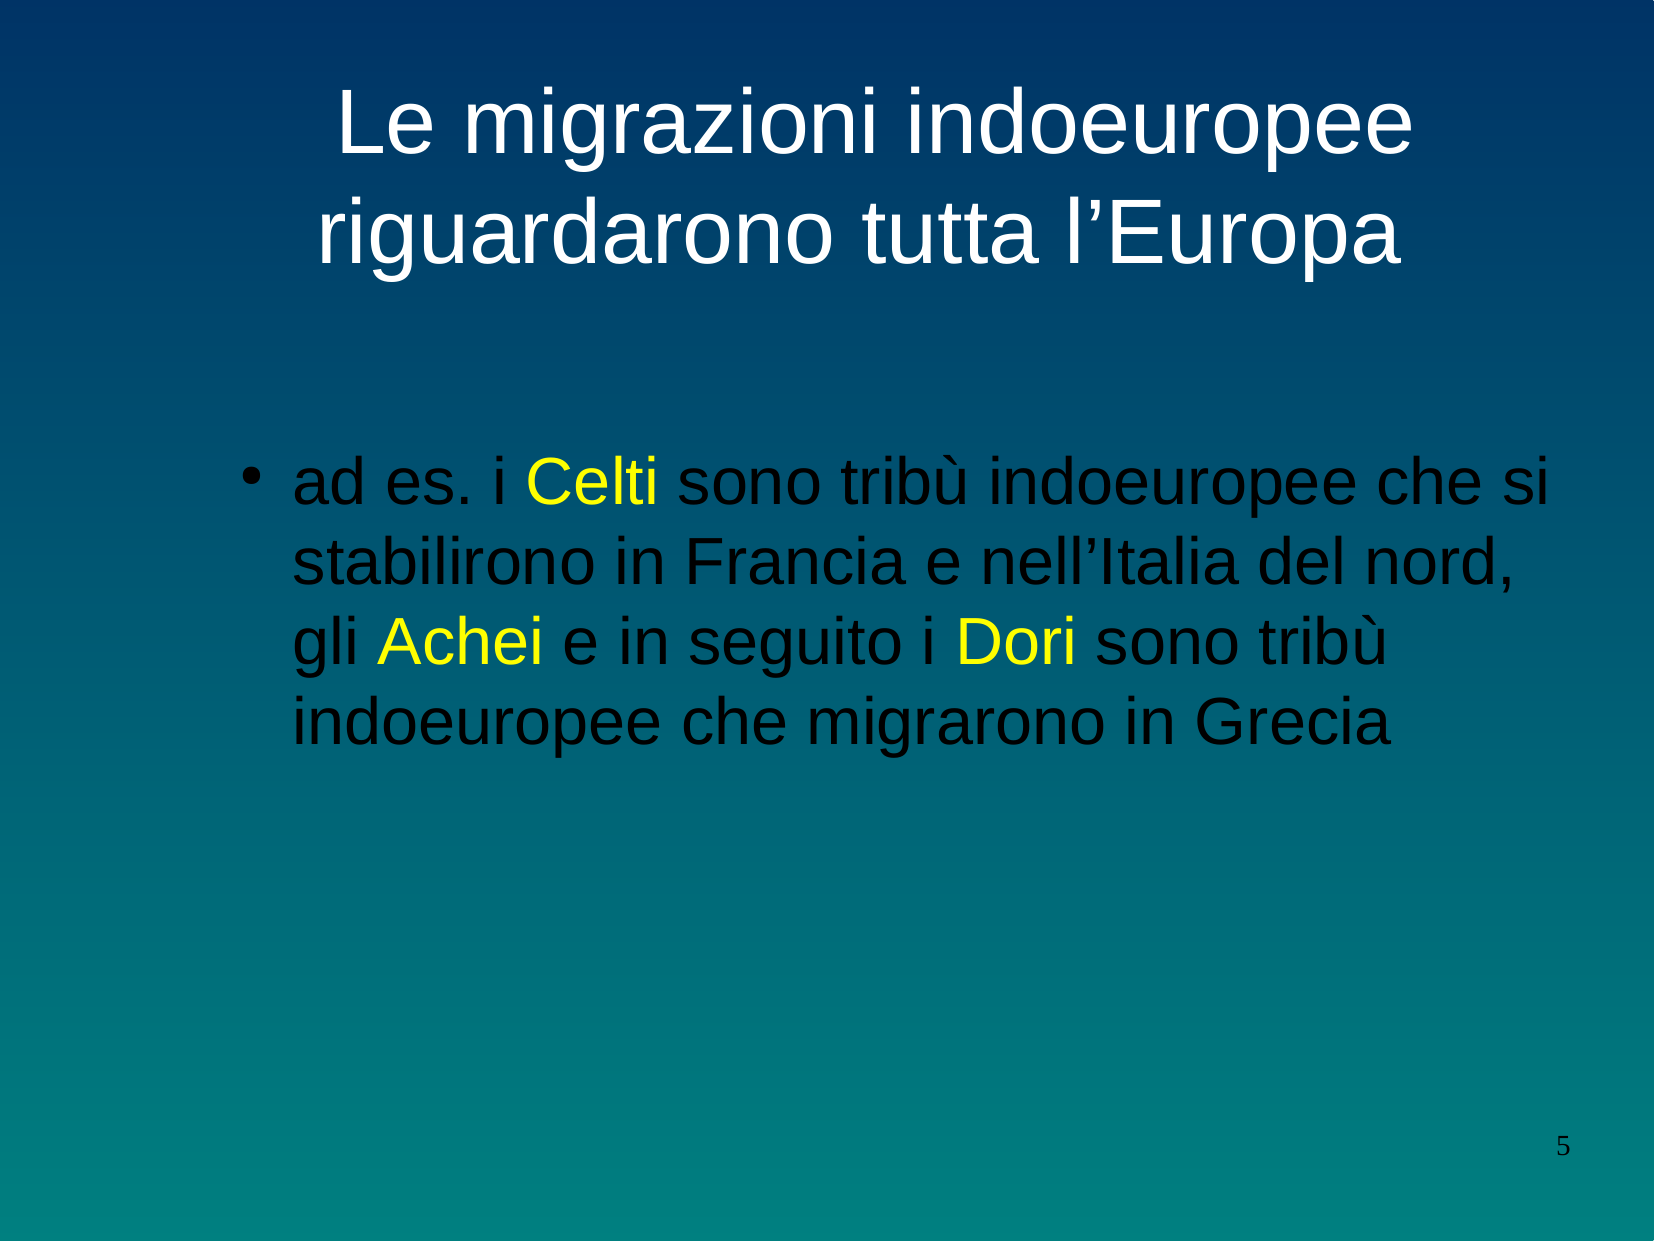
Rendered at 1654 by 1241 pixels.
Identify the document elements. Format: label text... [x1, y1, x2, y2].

title Le migrazioni indoeuropee riguardarono tutta l’Europa [106, 30, 1613, 290]
list ad es. i Celti sono tribù indoeuropee che si stabilirono in Francia e nell’Italia del nord, gli Achei e in seguito i Dori sono tribù indoeuropee che migrarono in Grecia [206, 430, 1613, 1223]
